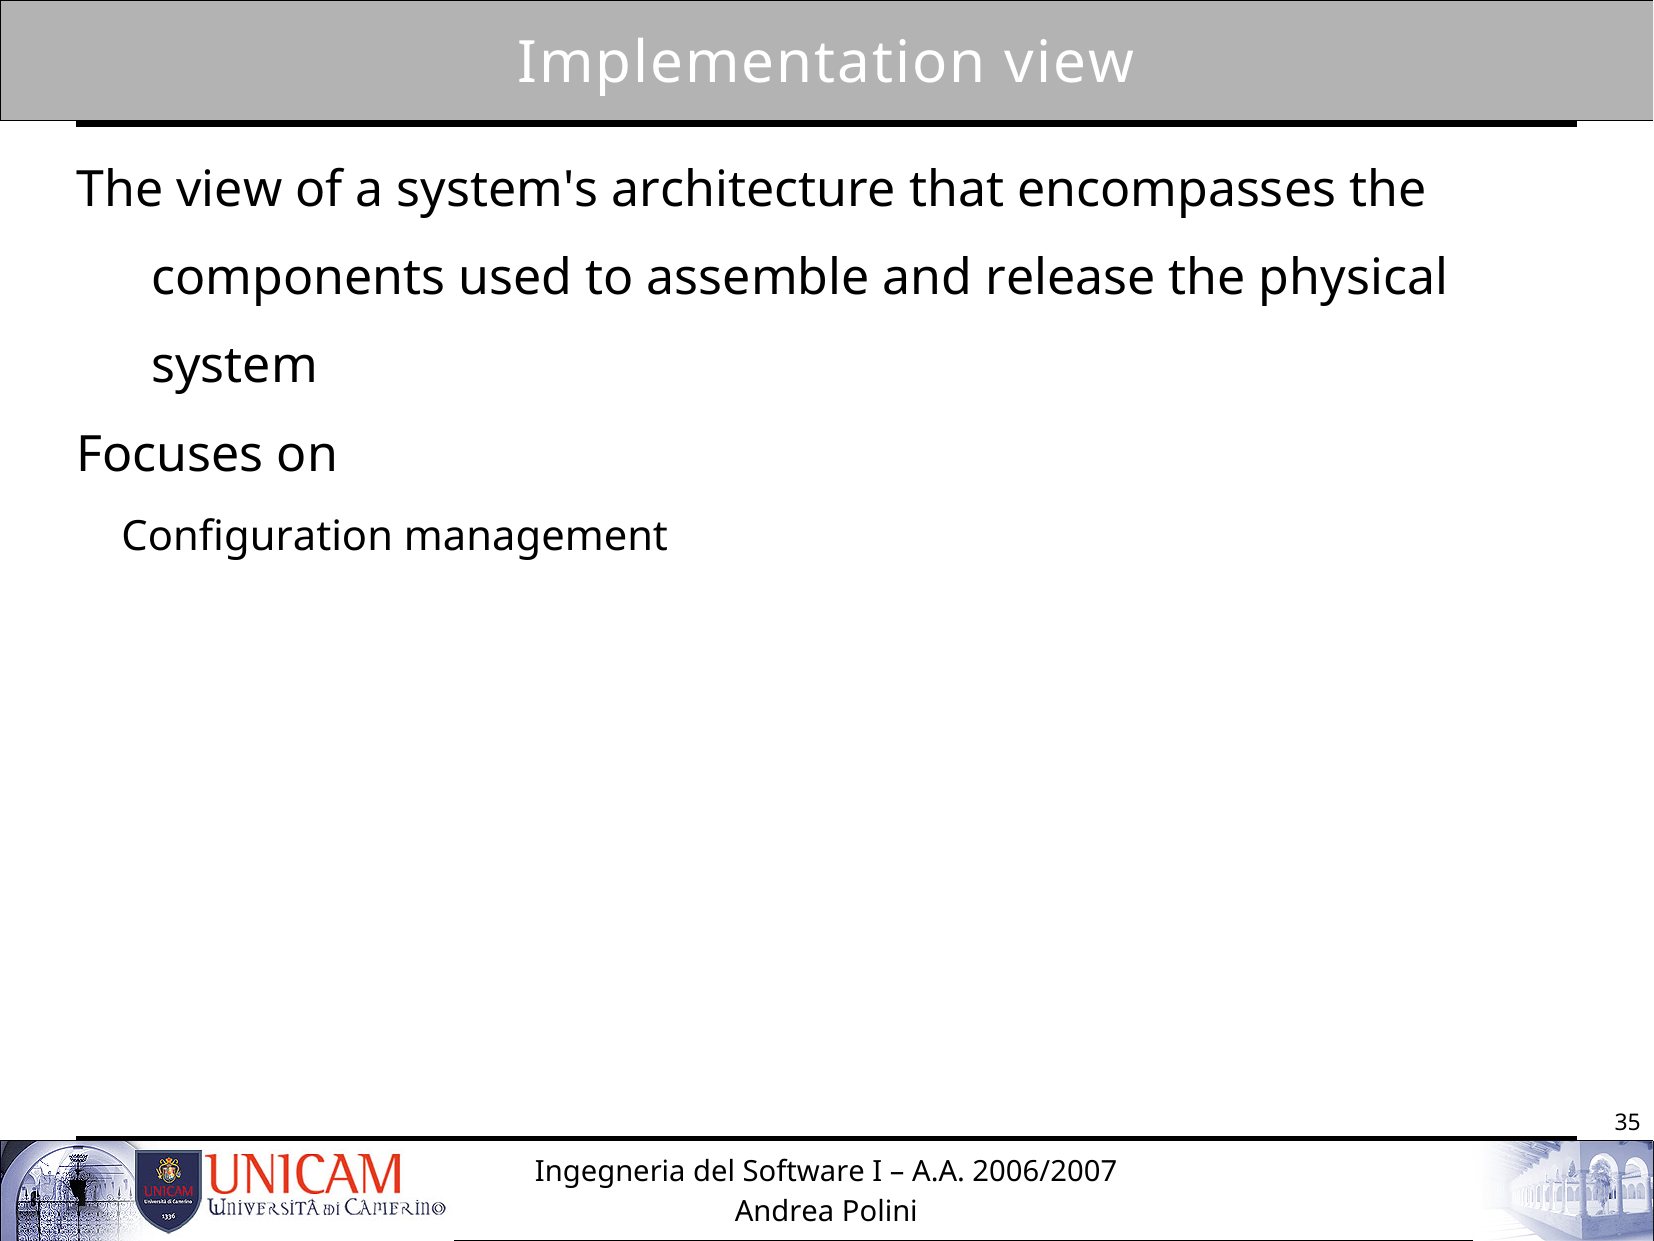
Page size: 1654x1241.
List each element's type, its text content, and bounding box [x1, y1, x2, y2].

list The view of a system's architecture that encompasses the components used to assemble and release the physical system Focuses on Configuration management [76, 152, 1577, 671]
picture [1473, 1141, 1654, 1241]
title Implementation view [0, 0, 1653, 121]
picture [0, 1141, 454, 1241]
